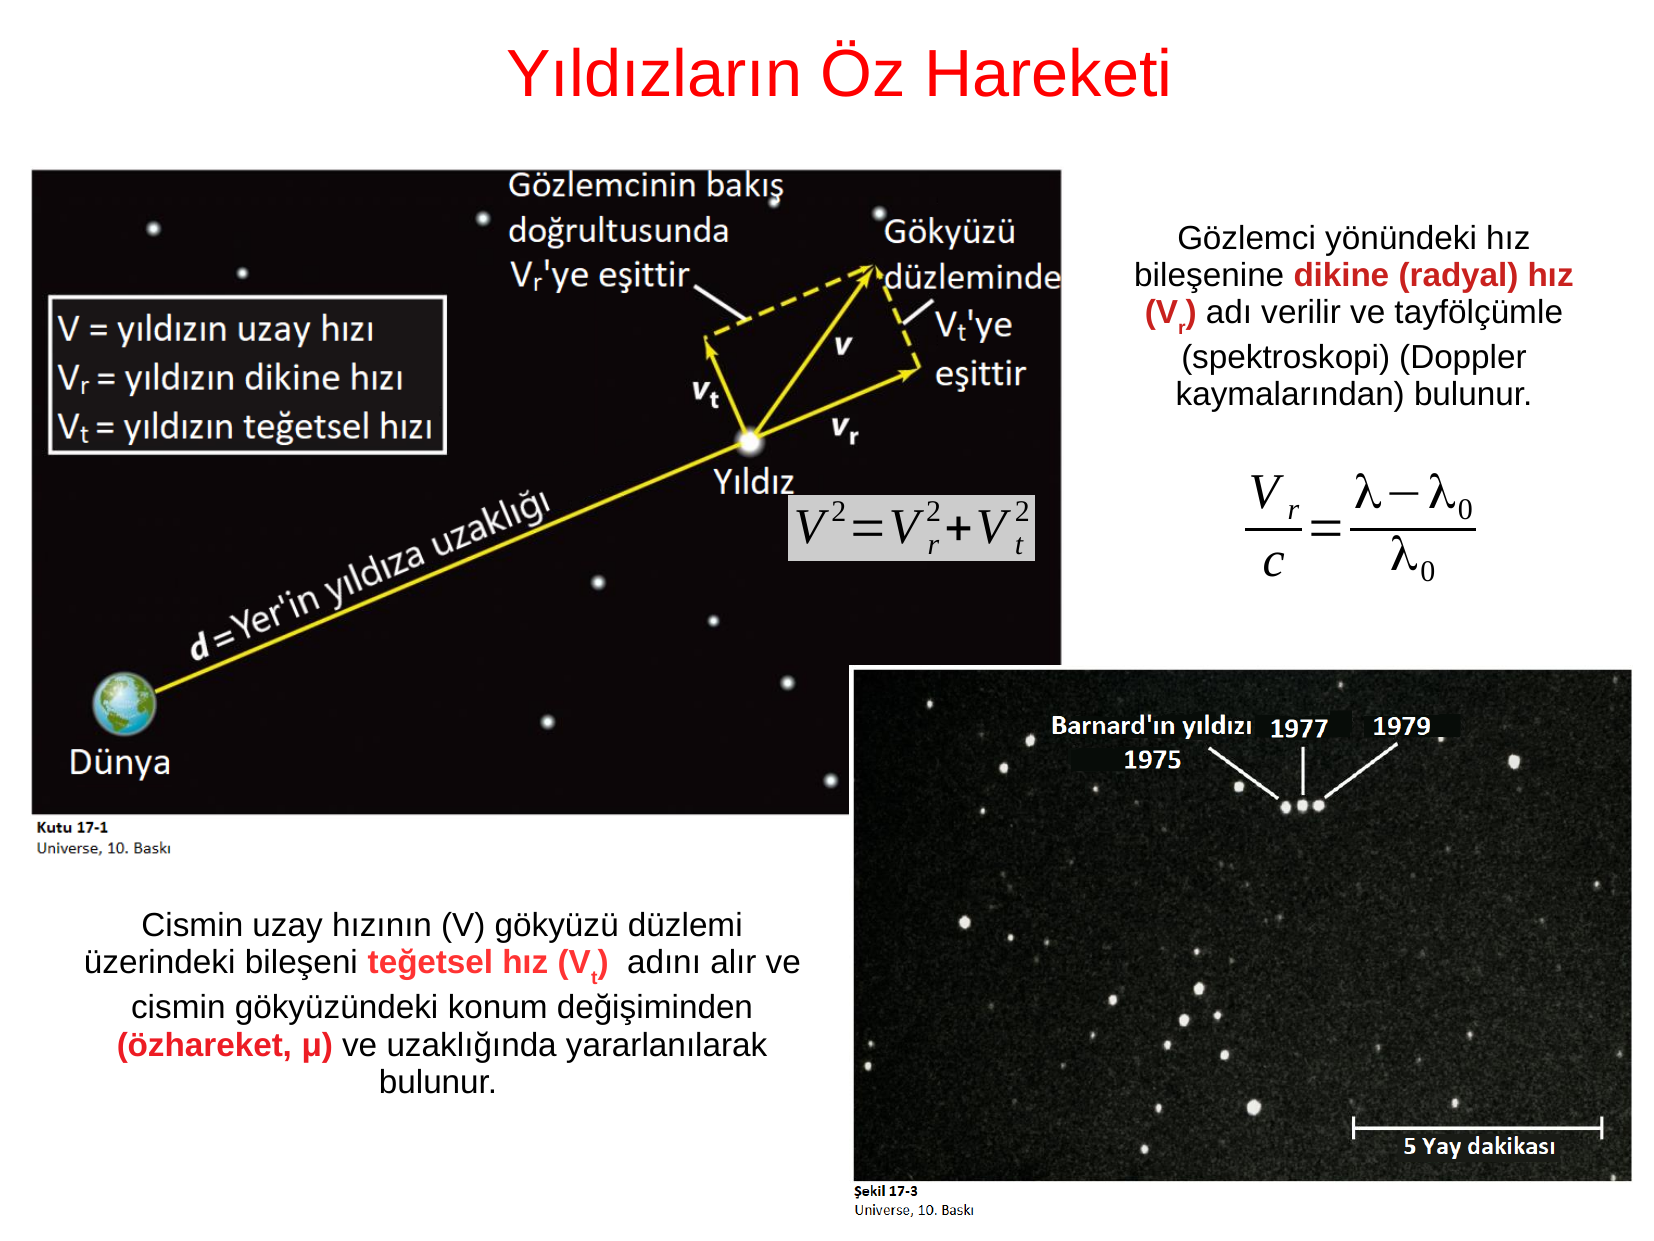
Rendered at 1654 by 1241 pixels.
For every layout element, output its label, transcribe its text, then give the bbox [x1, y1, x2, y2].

picture [30, 166, 1633, 1221]
text_box Gözlemci yönündeki hız bileşenine dikine (radyal) hız (Vr) adı verilir ve tayfölçümle (spektroskopi) (Doppler kaymalarından) bulunur. [1103, 212, 1606, 436]
text_box Cismin uzay hızının (V) gökyüzü düzlemi üzerindeki bileşeni teğetsel hız (Vt) adını alır ve cismin gökyüzündeki konum değişiminden (özhareket, μ) ve uzaklığında yararlanılarak bulunur. [60, 899, 826, 1186]
chart [1237, 462, 1485, 589]
chart [787, 495, 1036, 562]
text_box Yıldızların Öz Hareketi [405, 28, 1276, 146]
